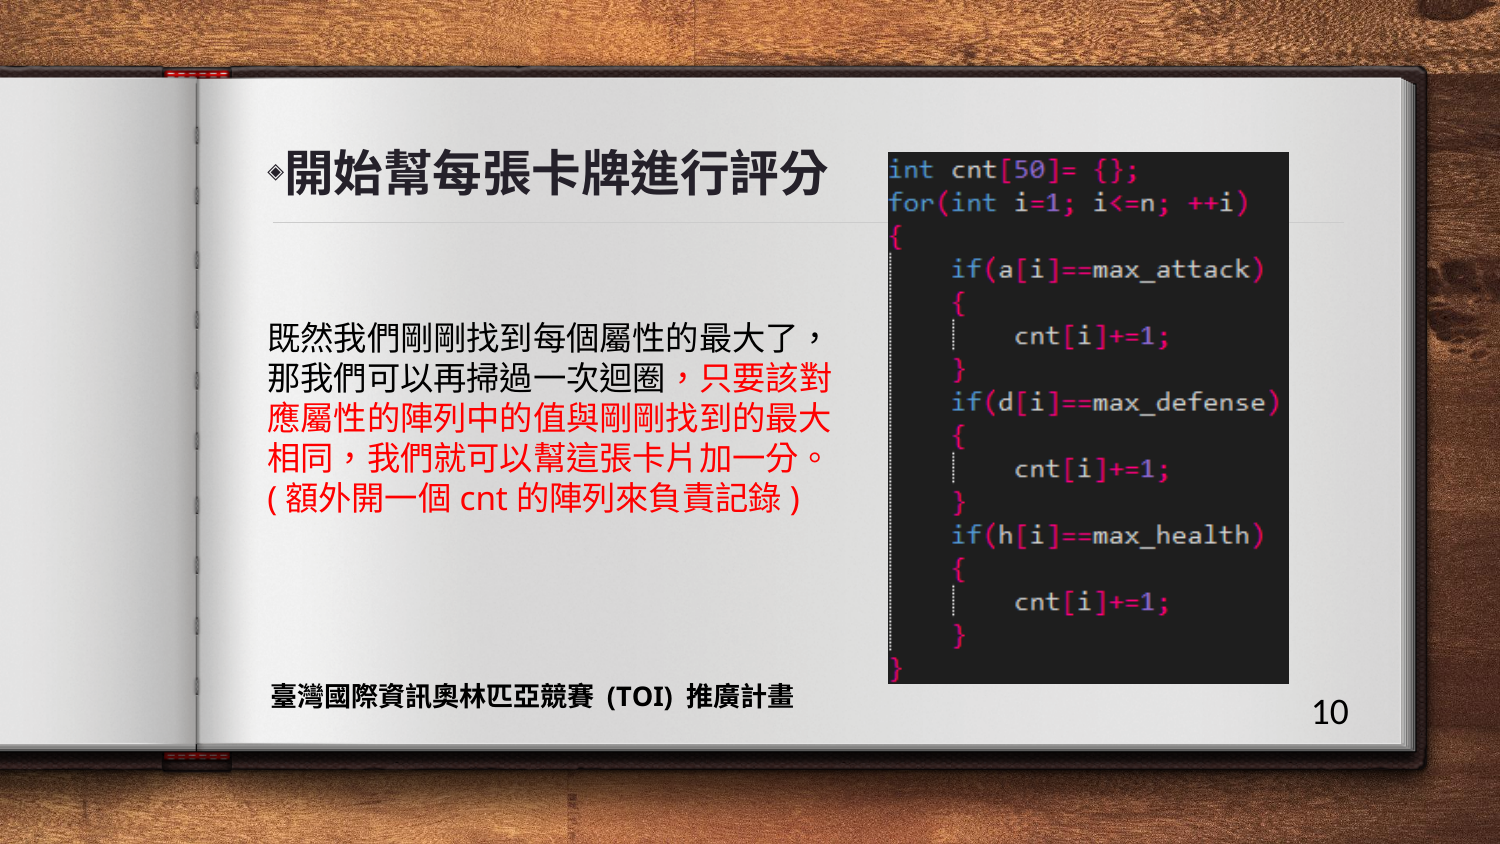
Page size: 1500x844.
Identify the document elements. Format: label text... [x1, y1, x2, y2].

list 開始幫每張卡牌進行評分 [252, 126, 1194, 216]
text_box [1295, 672, 1386, 737]
text_box 既然我們剛剛找到每個屬性的最大了，那我們可以再掃過一次迴圈，只要該對應屬性的陣列中的值與剛剛找到的最大相同，我們就可以幫這張卡片加一分。 (額外開一個cnt的陣列來負責記錄) [252, 309, 851, 527]
picture [888, 152, 1289, 684]
